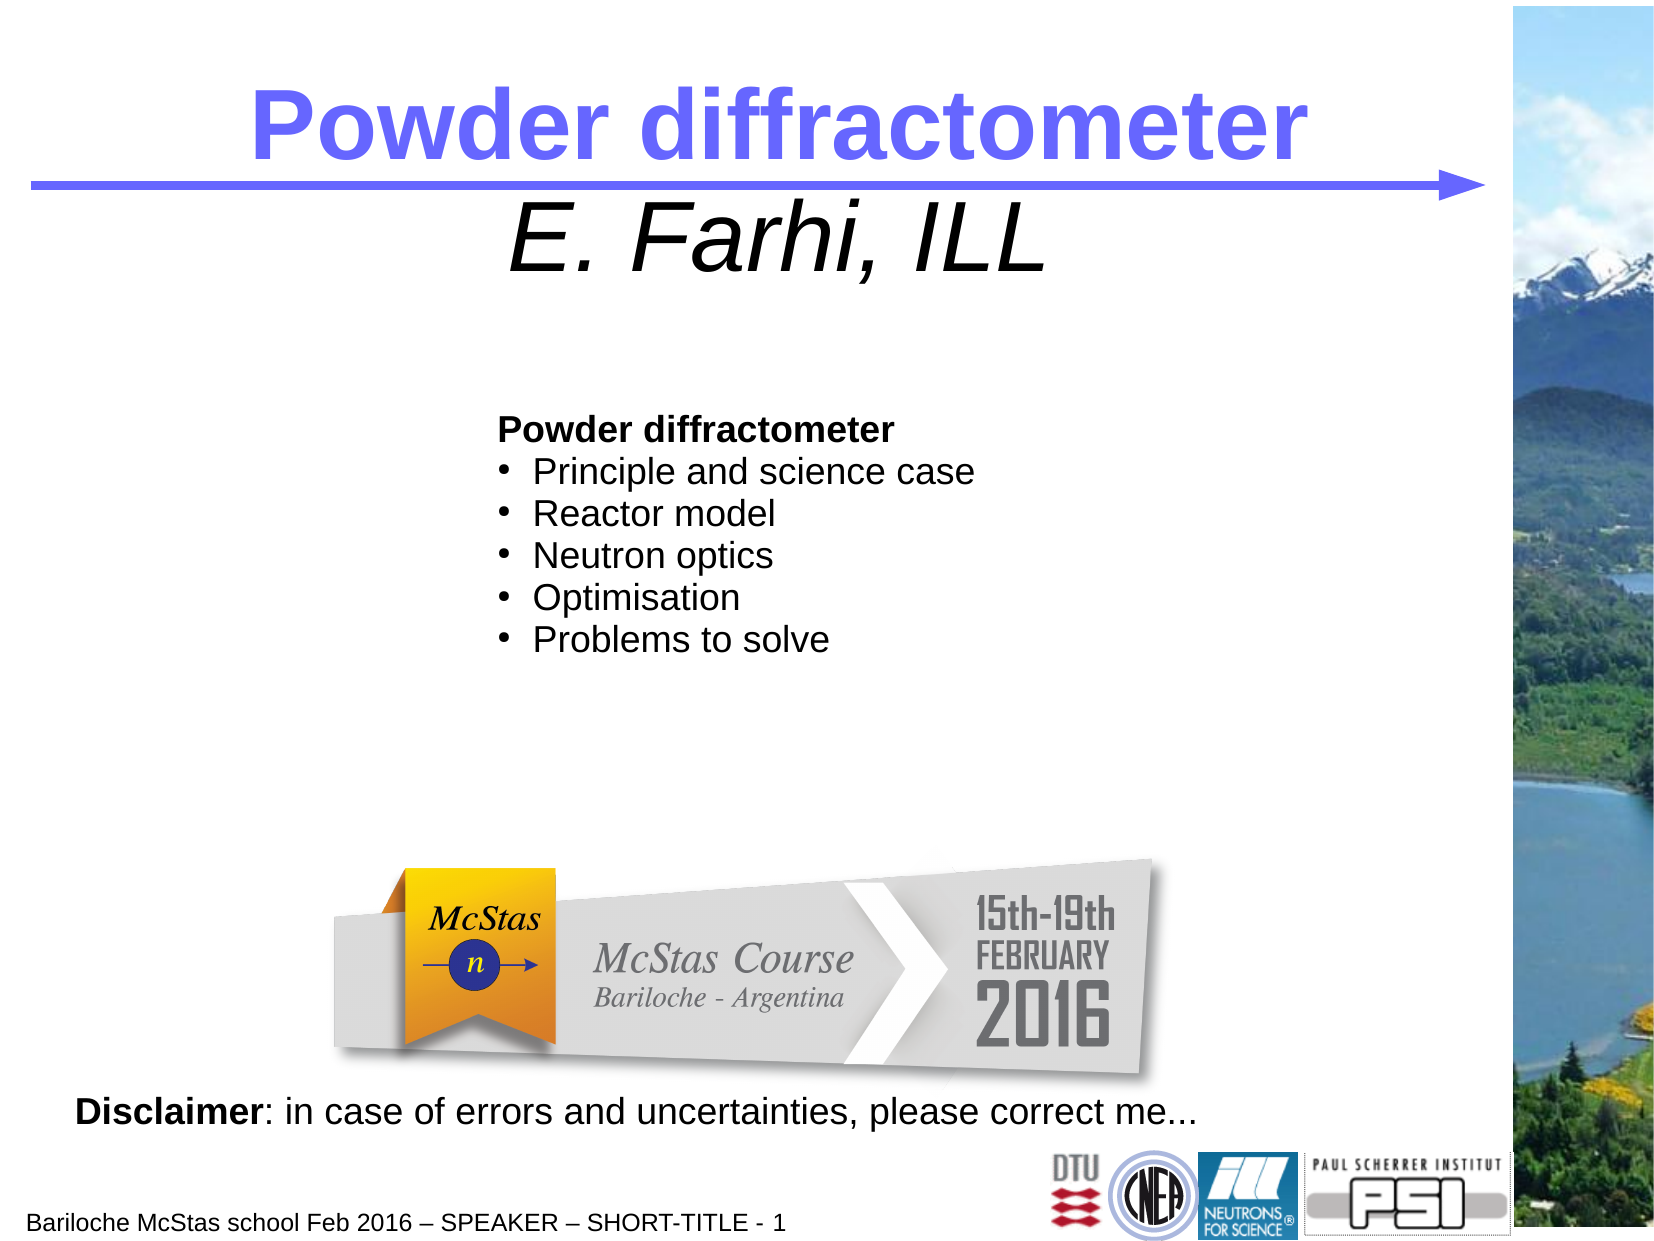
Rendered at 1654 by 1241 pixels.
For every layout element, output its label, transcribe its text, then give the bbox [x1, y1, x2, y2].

picture [1050, 1152, 1103, 1230]
text_box Disclaimer: in case of errors and uncertainties, please correct me... [60, 1082, 1426, 1140]
picture [1108, 6, 1654, 1241]
picture [307, 832, 1193, 1082]
text_box Powder diffractometer Principle and science case Reactor model Neutron optics Optimisation Problems to solve [482, 400, 1068, 752]
text_box Powder diffractometer E. Farhi, ILL [45, 61, 1516, 301]
